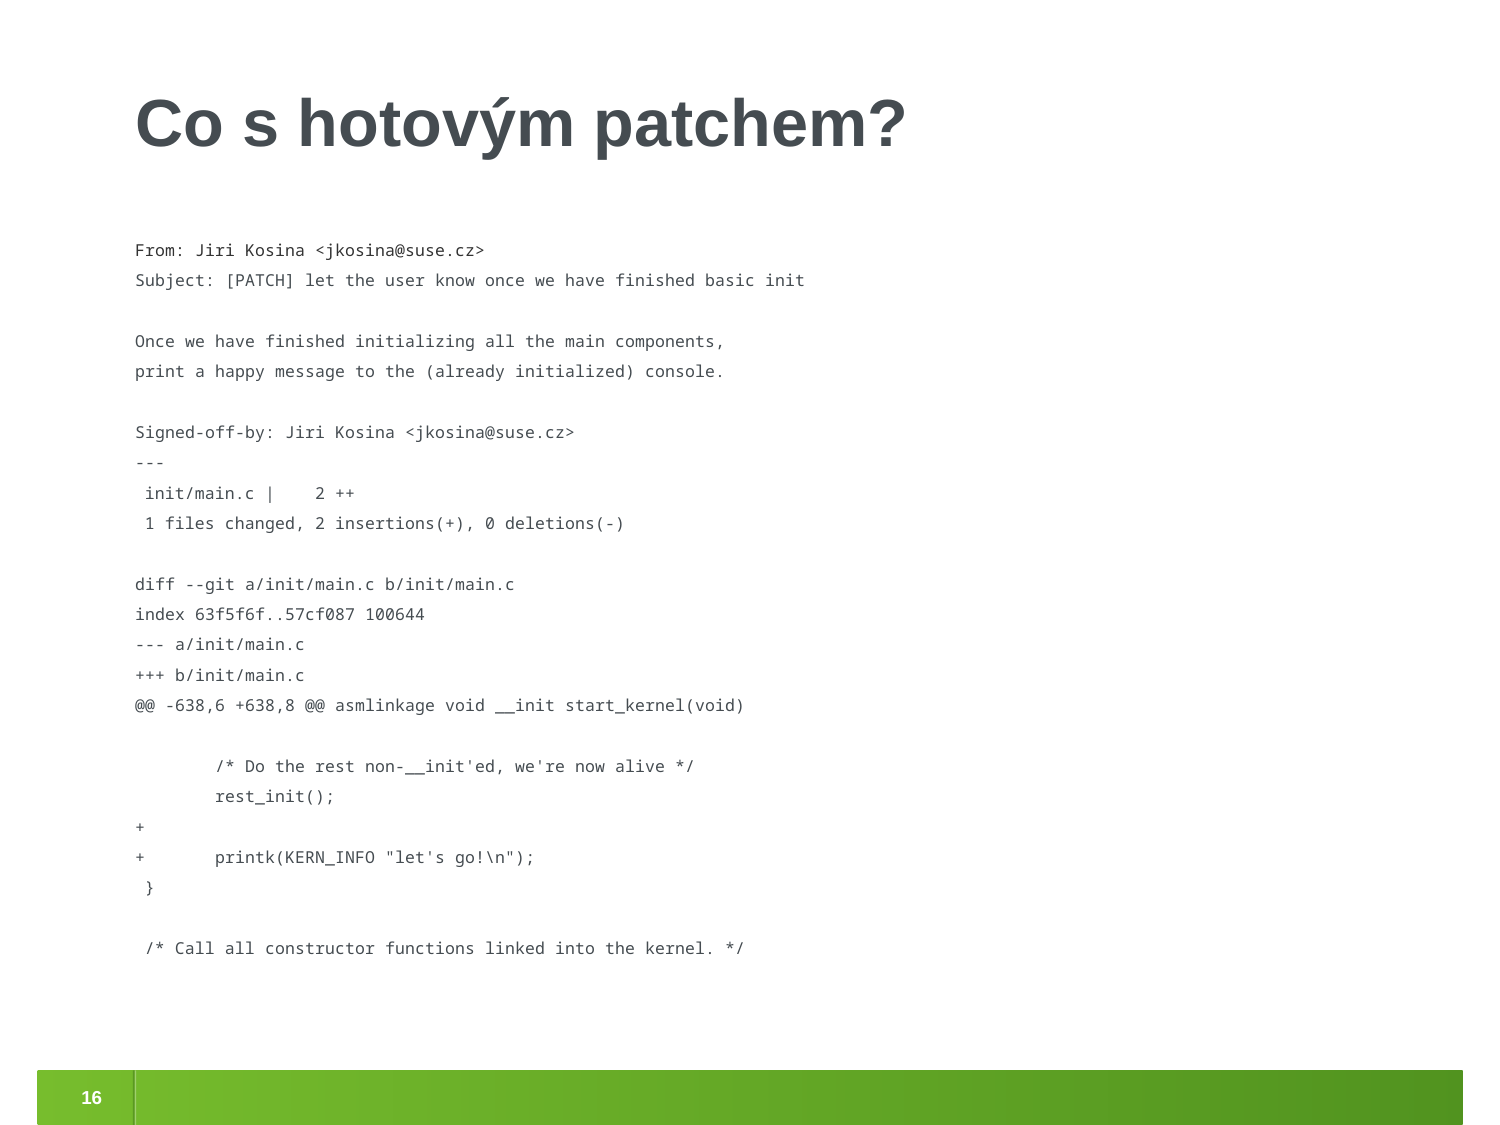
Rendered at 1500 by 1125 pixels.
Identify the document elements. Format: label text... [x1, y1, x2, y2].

title Co s hotovým patchem? [135, 41, 1372, 204]
list From: Jiri Kosina <jkosina@suse.cz> Subject: [PATCH] let the user know once we have finished basic init Once we have finished initializing all the main components, print a happy message to the (already initialized) console. Signed-off-by: Jiri Kosina <jkosina@suse.cz> --- init/main.c | 2 ++ 1 files changed, 2 insertions(+), 0 deletions(-) diff --git a/init/main.c b/init/main.c index 63f5f6f..57cf087 100644 --- a/init/main.c +++ b/init/main.c @@ -638,6 +638,8 @@ asmlinkage void __init start_kernel(void) /* Do the rest non-__init'ed, we're now alive */ rest_init(); + + printk(KERN_INFO "let's go!\n"); } /* Call all constructor functions linked into the kernel. */ [135, 238, 1372, 982]
